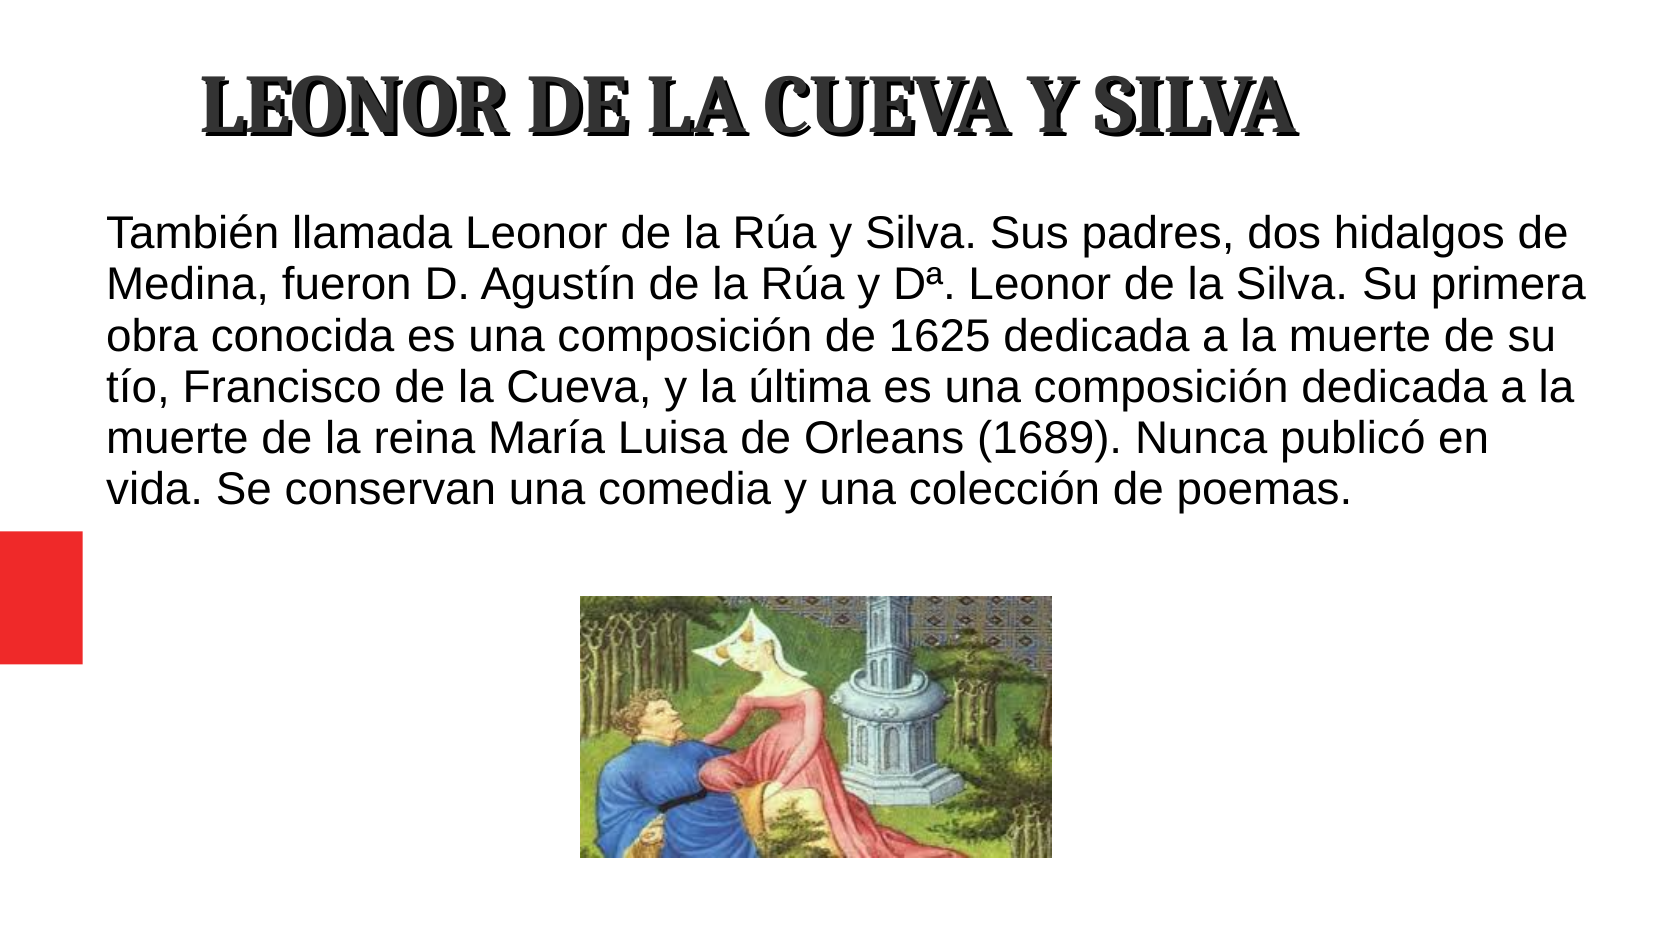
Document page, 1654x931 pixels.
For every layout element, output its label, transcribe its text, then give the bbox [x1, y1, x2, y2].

picture [580, 596, 1052, 858]
list También llamada Leonor de la Rúa y Silva. Sus padres, dos hidalgos de Medina, fueron D. Agustín de la Rúa y Dª. Leonor de la Silva. Su primera obra conocida es una composición de 1625 dedicada a la muerte de su tío, Francisco de la Cueva, y la última es una composición dedicada a la muerte de la reina María Luisa de Orleans (1689). Nunca publicó en vida. Se conservan una comedia y una colección de poemas. [106, 207, 1595, 562]
title LEONOR DE LA CUEVA Y SILVA [35, 35, 1524, 177]
